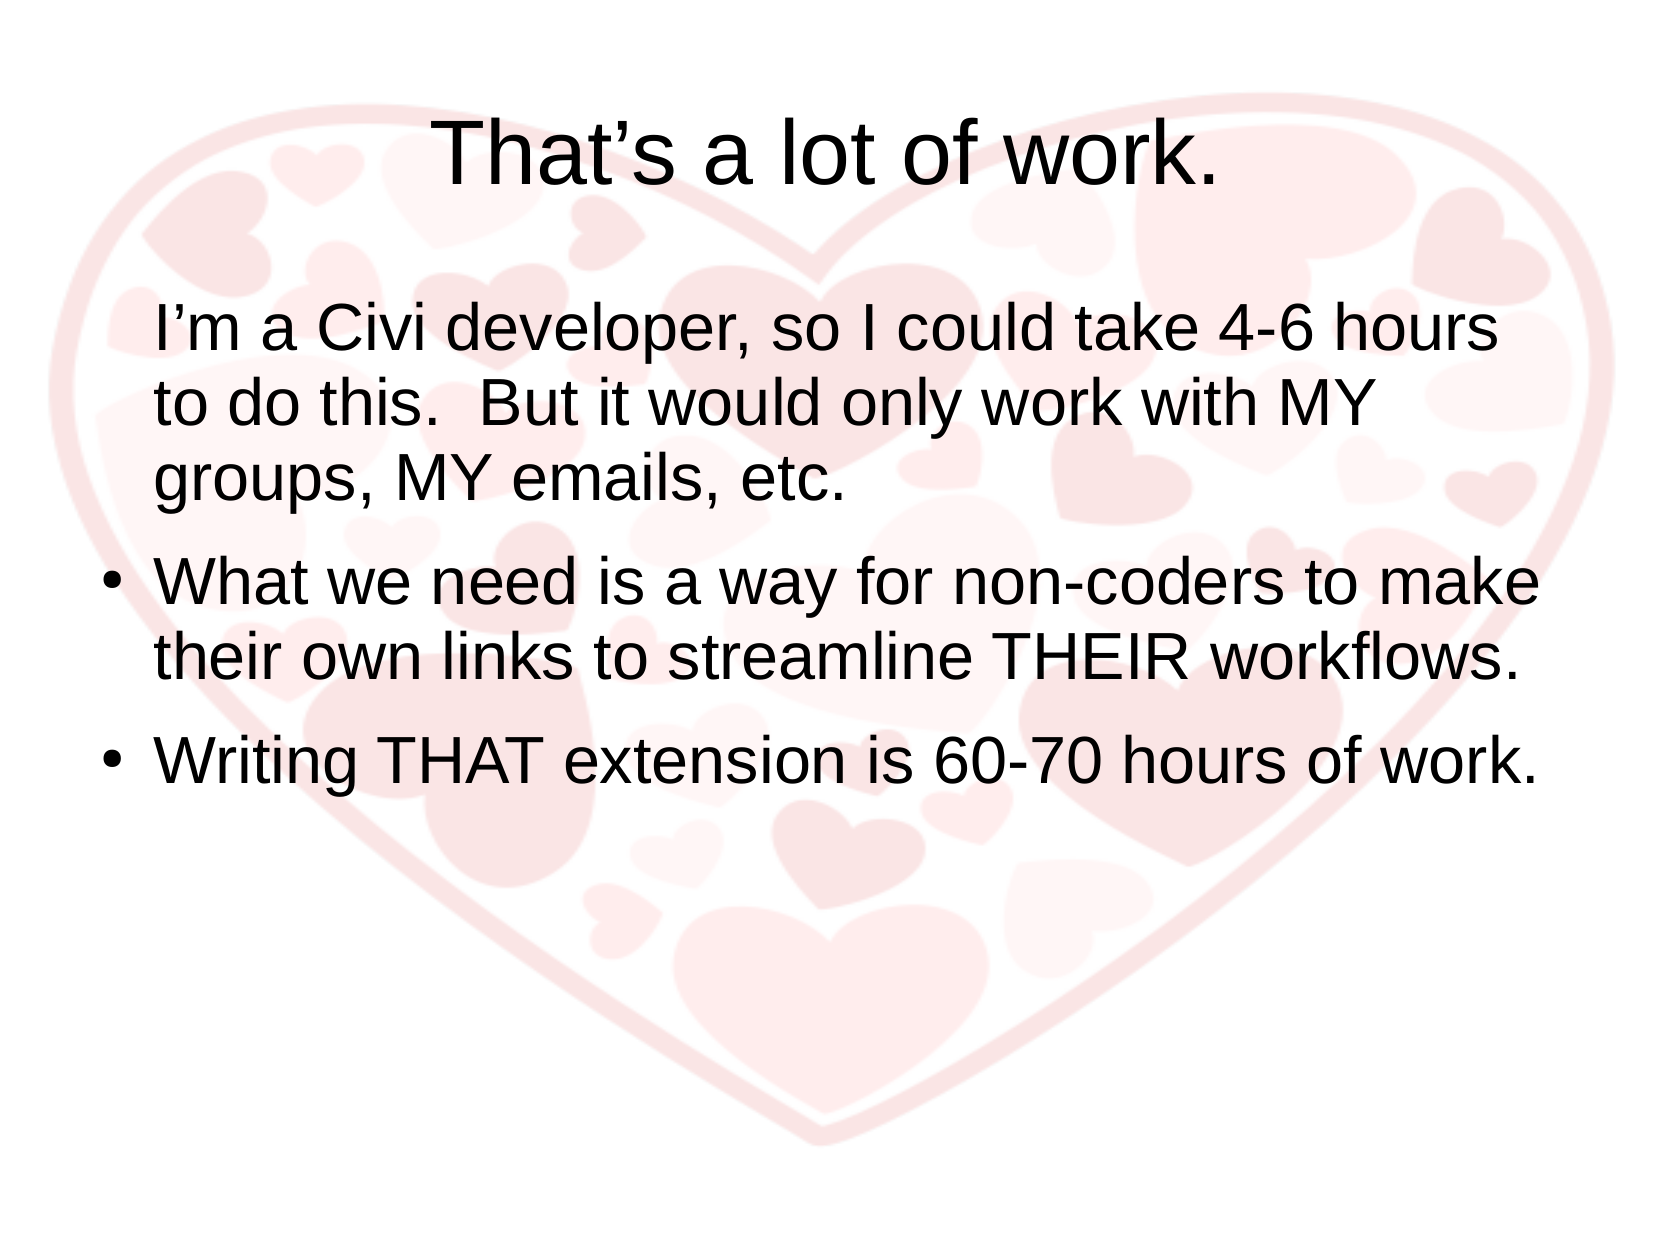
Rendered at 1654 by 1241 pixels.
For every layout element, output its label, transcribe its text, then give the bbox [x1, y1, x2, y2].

title That’s a lot of work. [82, 49, 1571, 257]
list I’m a Civi developer, so I could take 4-6 hours to do this. But it would only work with MY groups, MY emails, etc. What we need is a way for non-coders to make their own links to streamline THEIR workflows. Writing THAT extension is 60-70 hours of work. [82, 290, 1571, 1010]
